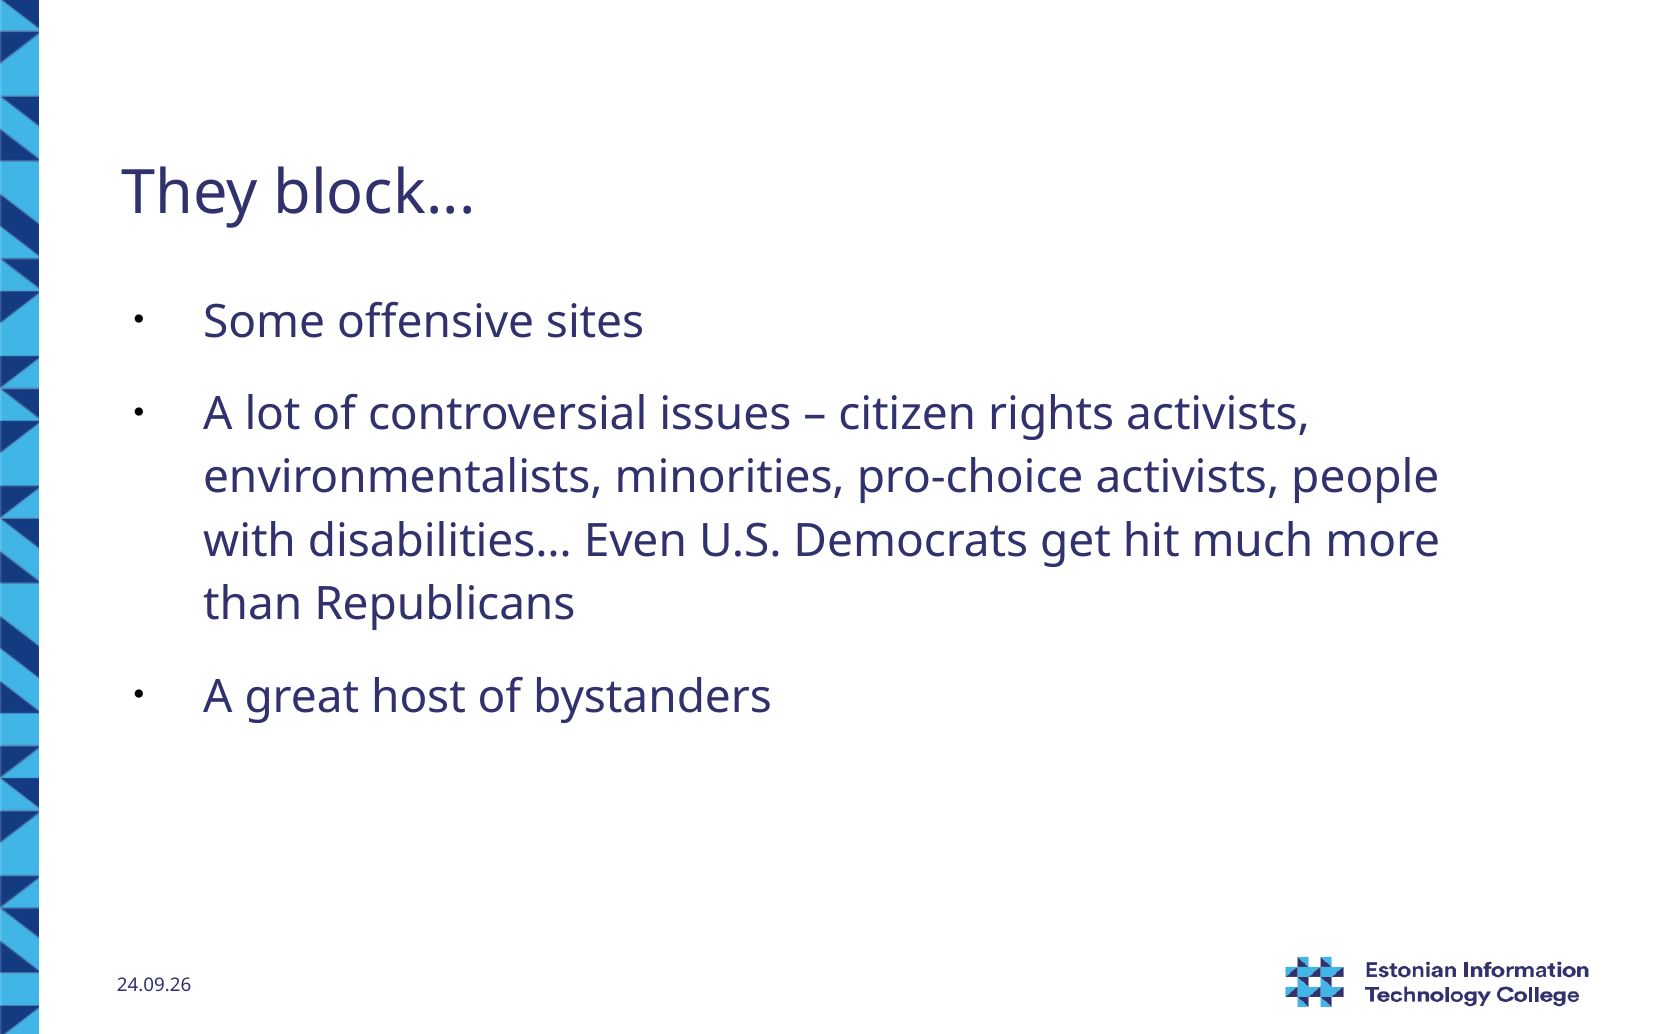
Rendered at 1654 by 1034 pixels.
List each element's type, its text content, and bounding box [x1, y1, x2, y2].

title They block... [121, 103, 1534, 276]
list Some offensive sites A lot of controversial issues – citizen rights activists, environmentalists, minorities, pro-choice activists, people with disabilities… Even U.S. Democrats get hit much more than Republicans A great host of bystanders [121, 287, 1534, 939]
